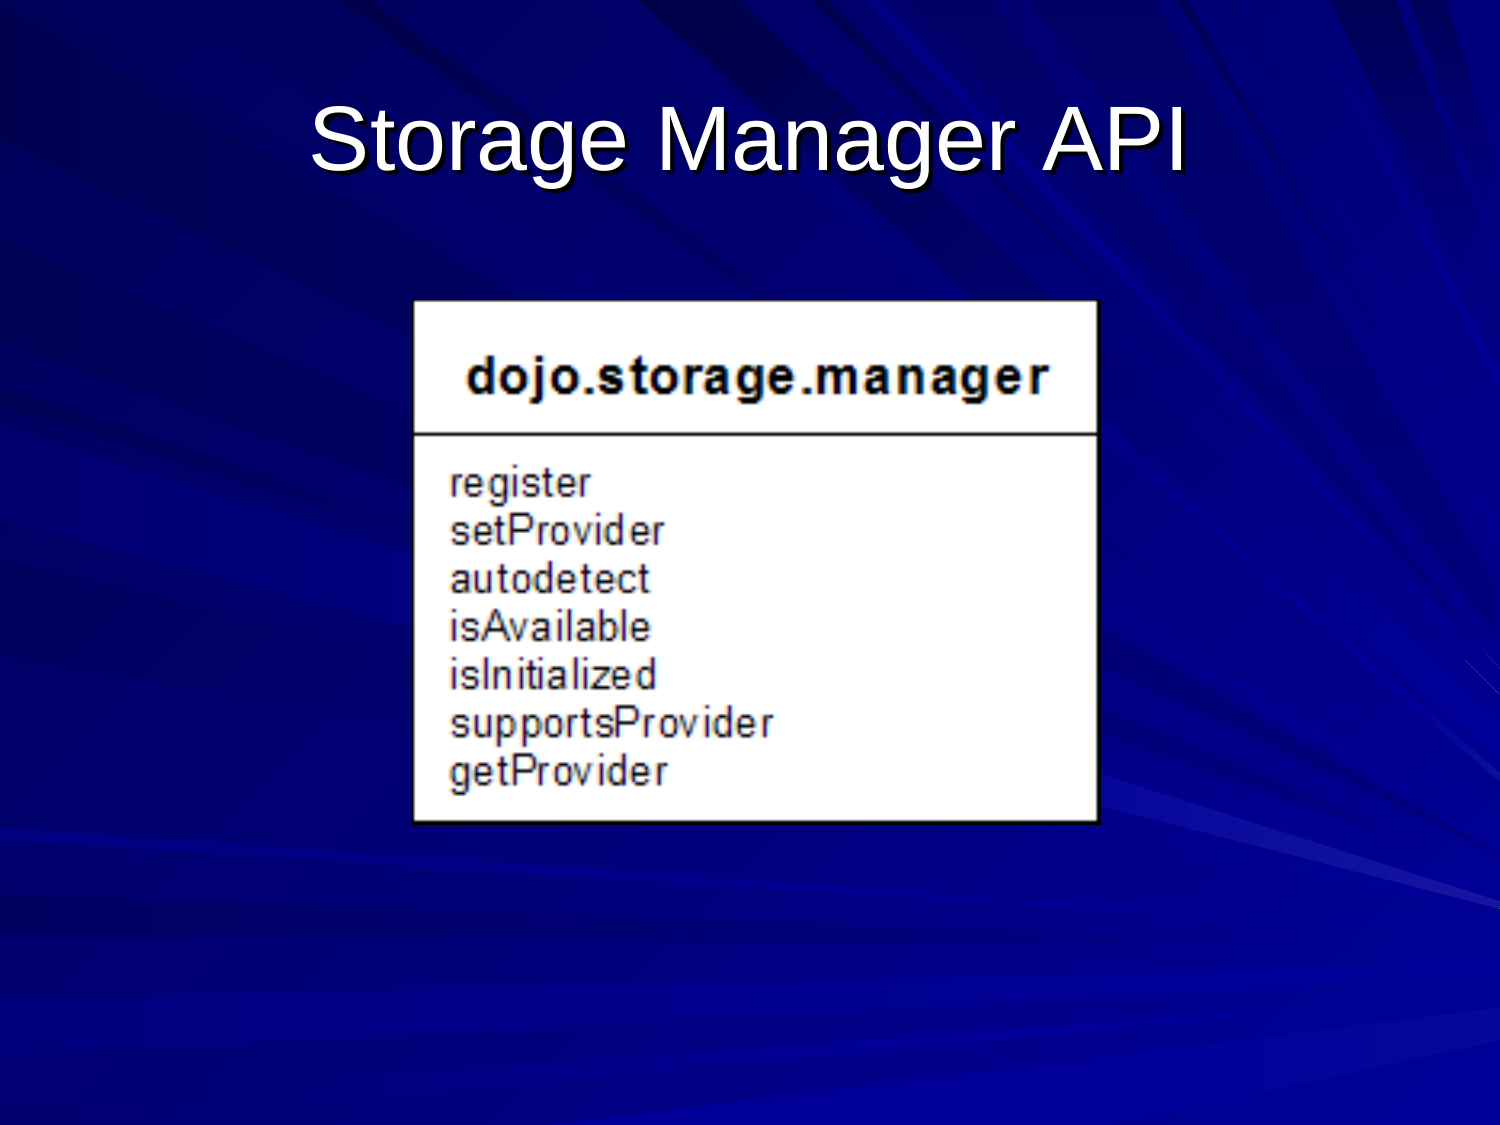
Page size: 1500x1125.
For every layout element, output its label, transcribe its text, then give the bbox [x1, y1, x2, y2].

title Storage Manager API [75, 51, 1425, 226]
picture [412, 299, 1101, 826]
